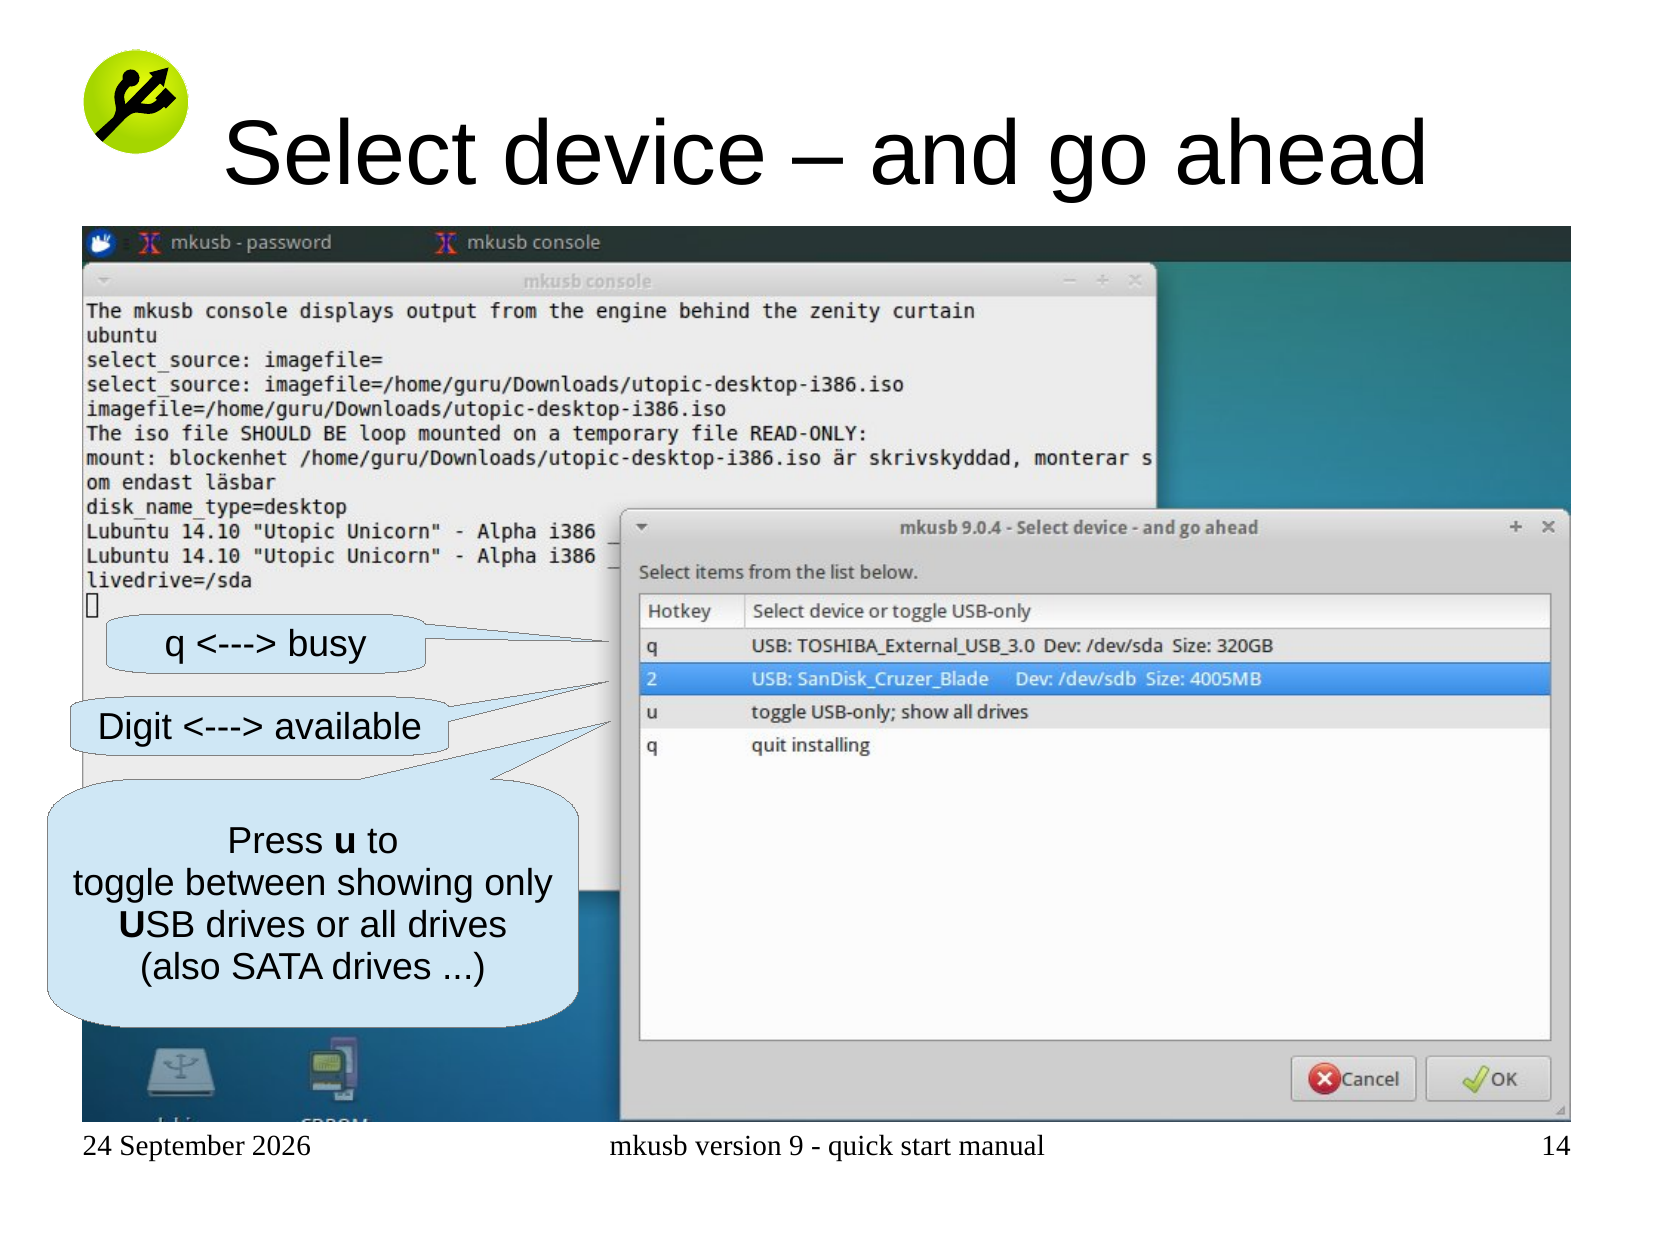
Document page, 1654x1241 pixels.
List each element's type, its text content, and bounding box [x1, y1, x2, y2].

text_box Press u to toggle between showing only USB drives or all drives (also SATA drives ...) [47, 721, 611, 1028]
text_box Digit <---> available [70, 681, 609, 756]
title Select device – and go ahead [82, 49, 1571, 226]
text_box q <---> busy [106, 614, 609, 674]
picture [82, 226, 1571, 1123]
